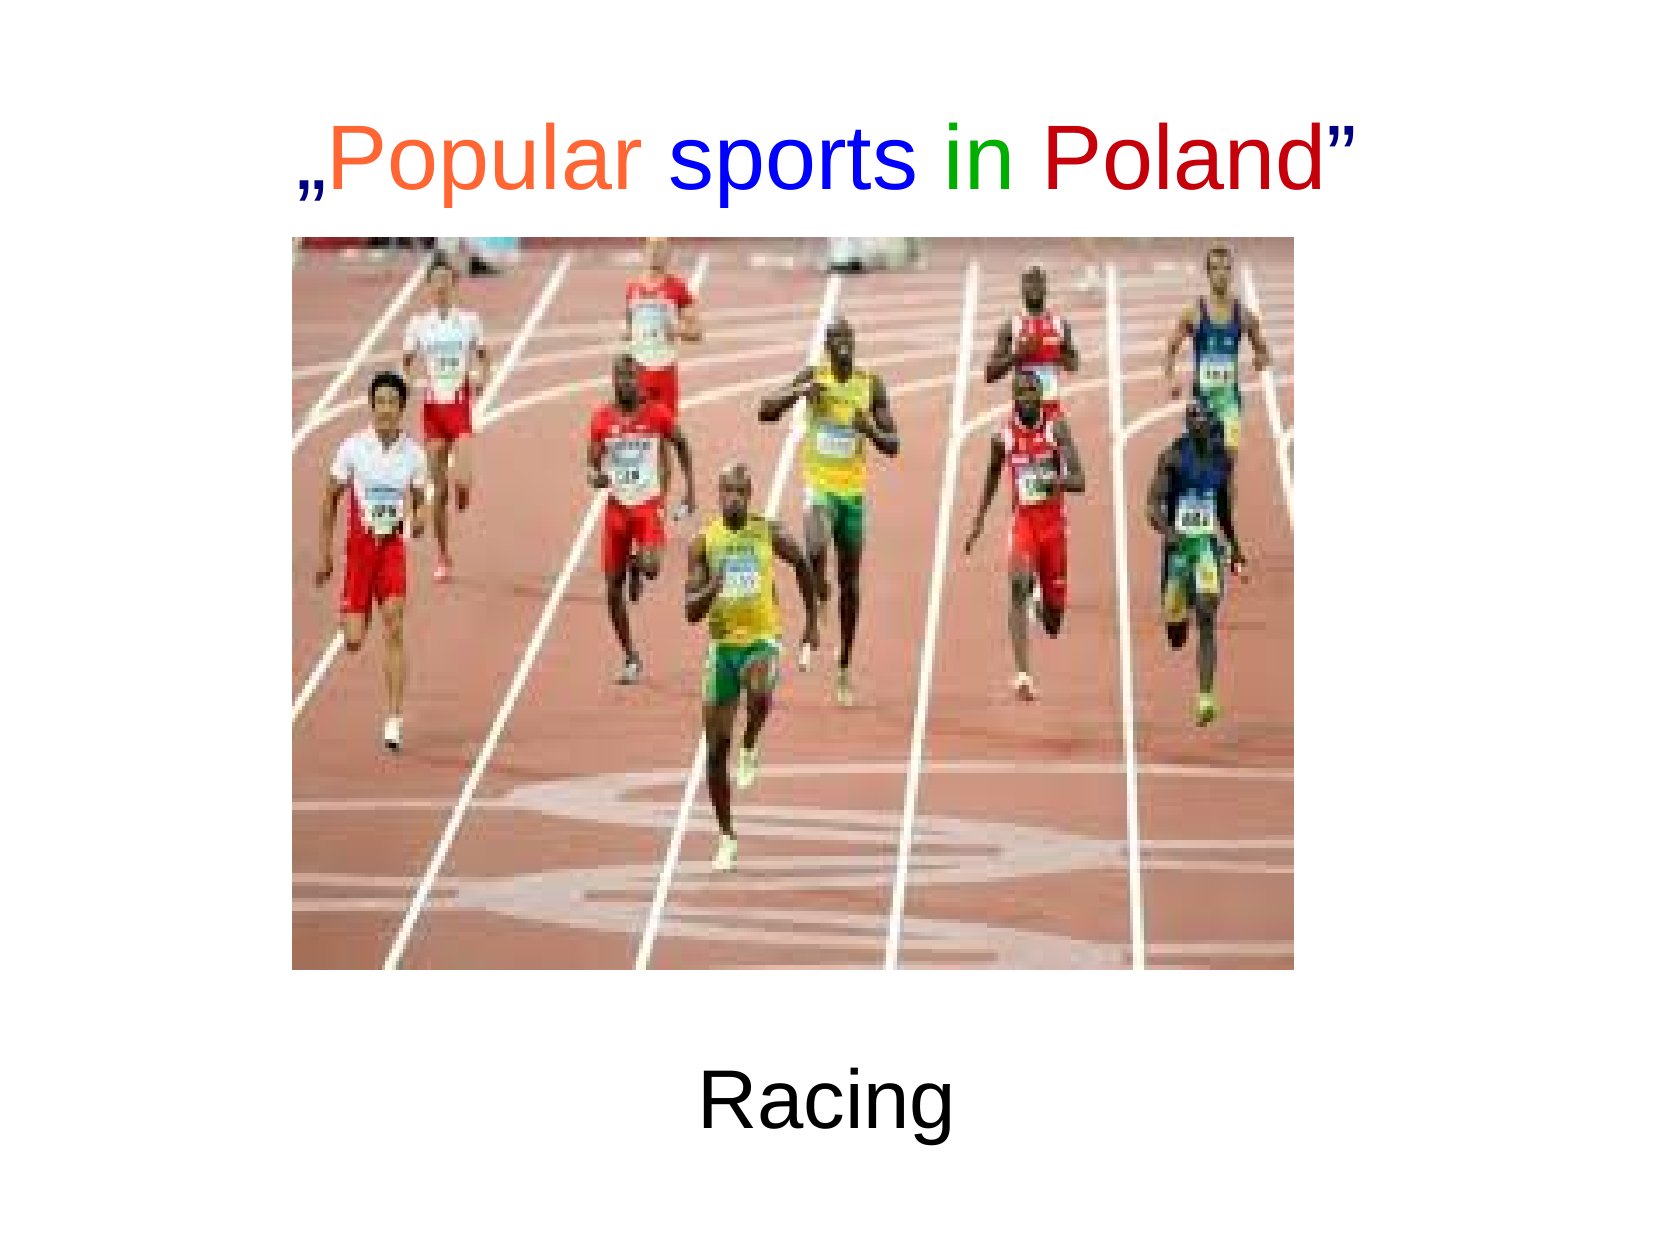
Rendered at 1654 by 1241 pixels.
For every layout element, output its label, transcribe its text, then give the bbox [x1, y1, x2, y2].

title „Popular sports in Poland” [82, 49, 1571, 257]
picture [292, 237, 1294, 970]
subtitle Racing [82, 279, 1571, 1120]
